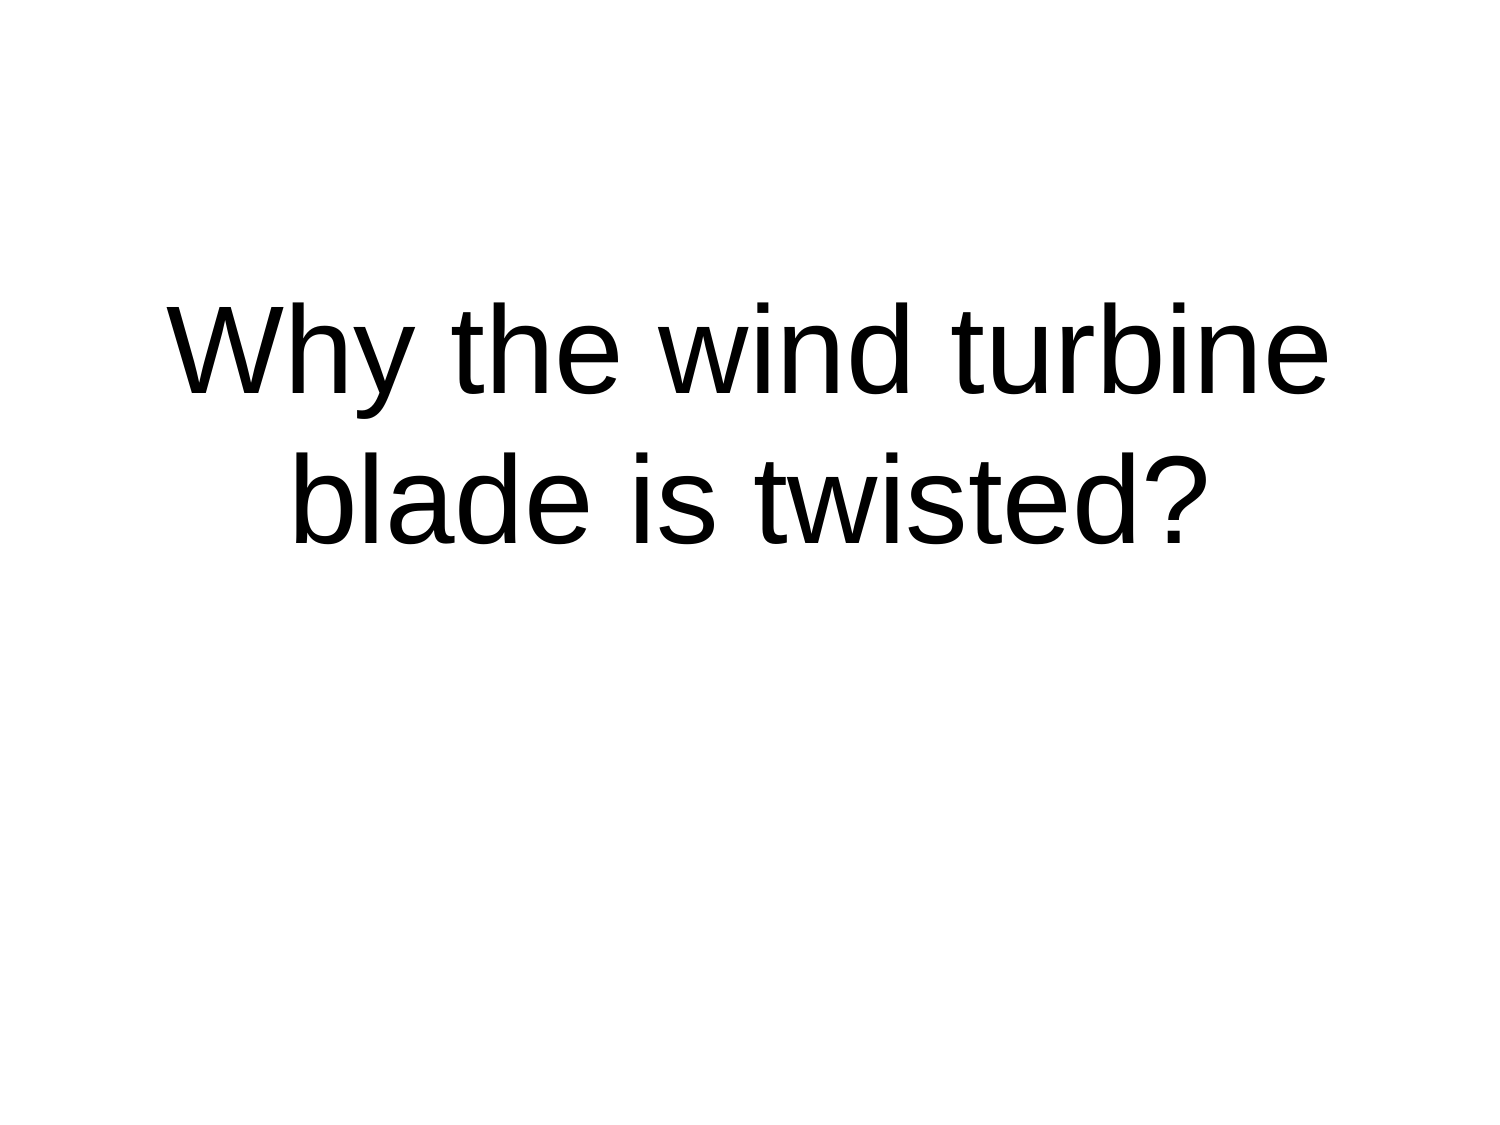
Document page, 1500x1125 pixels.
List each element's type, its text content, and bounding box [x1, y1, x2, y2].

title Why the wind turbine blade is twisted? [58, 184, 1442, 577]
